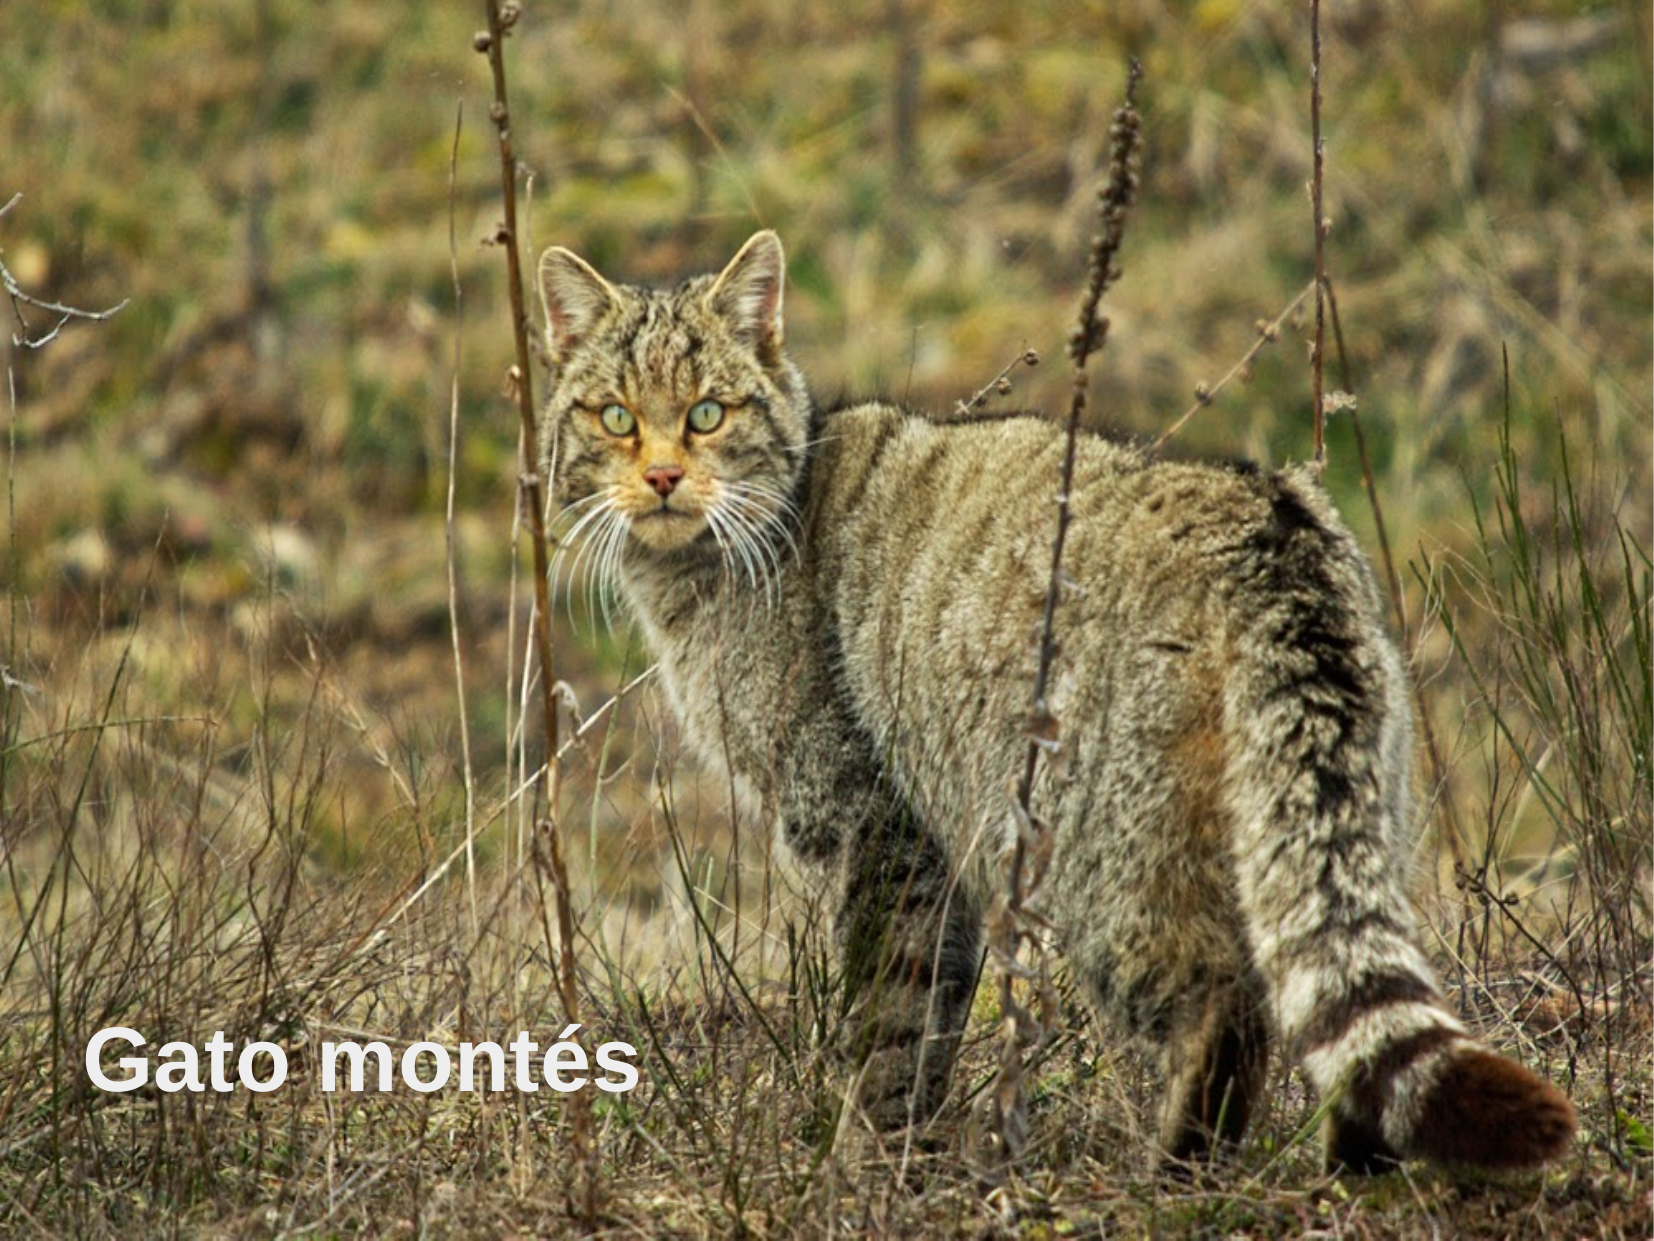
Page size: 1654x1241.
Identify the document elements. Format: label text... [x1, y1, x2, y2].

title Gato montés [82, 956, 1571, 1164]
picture [0, 0, 1654, 1241]
